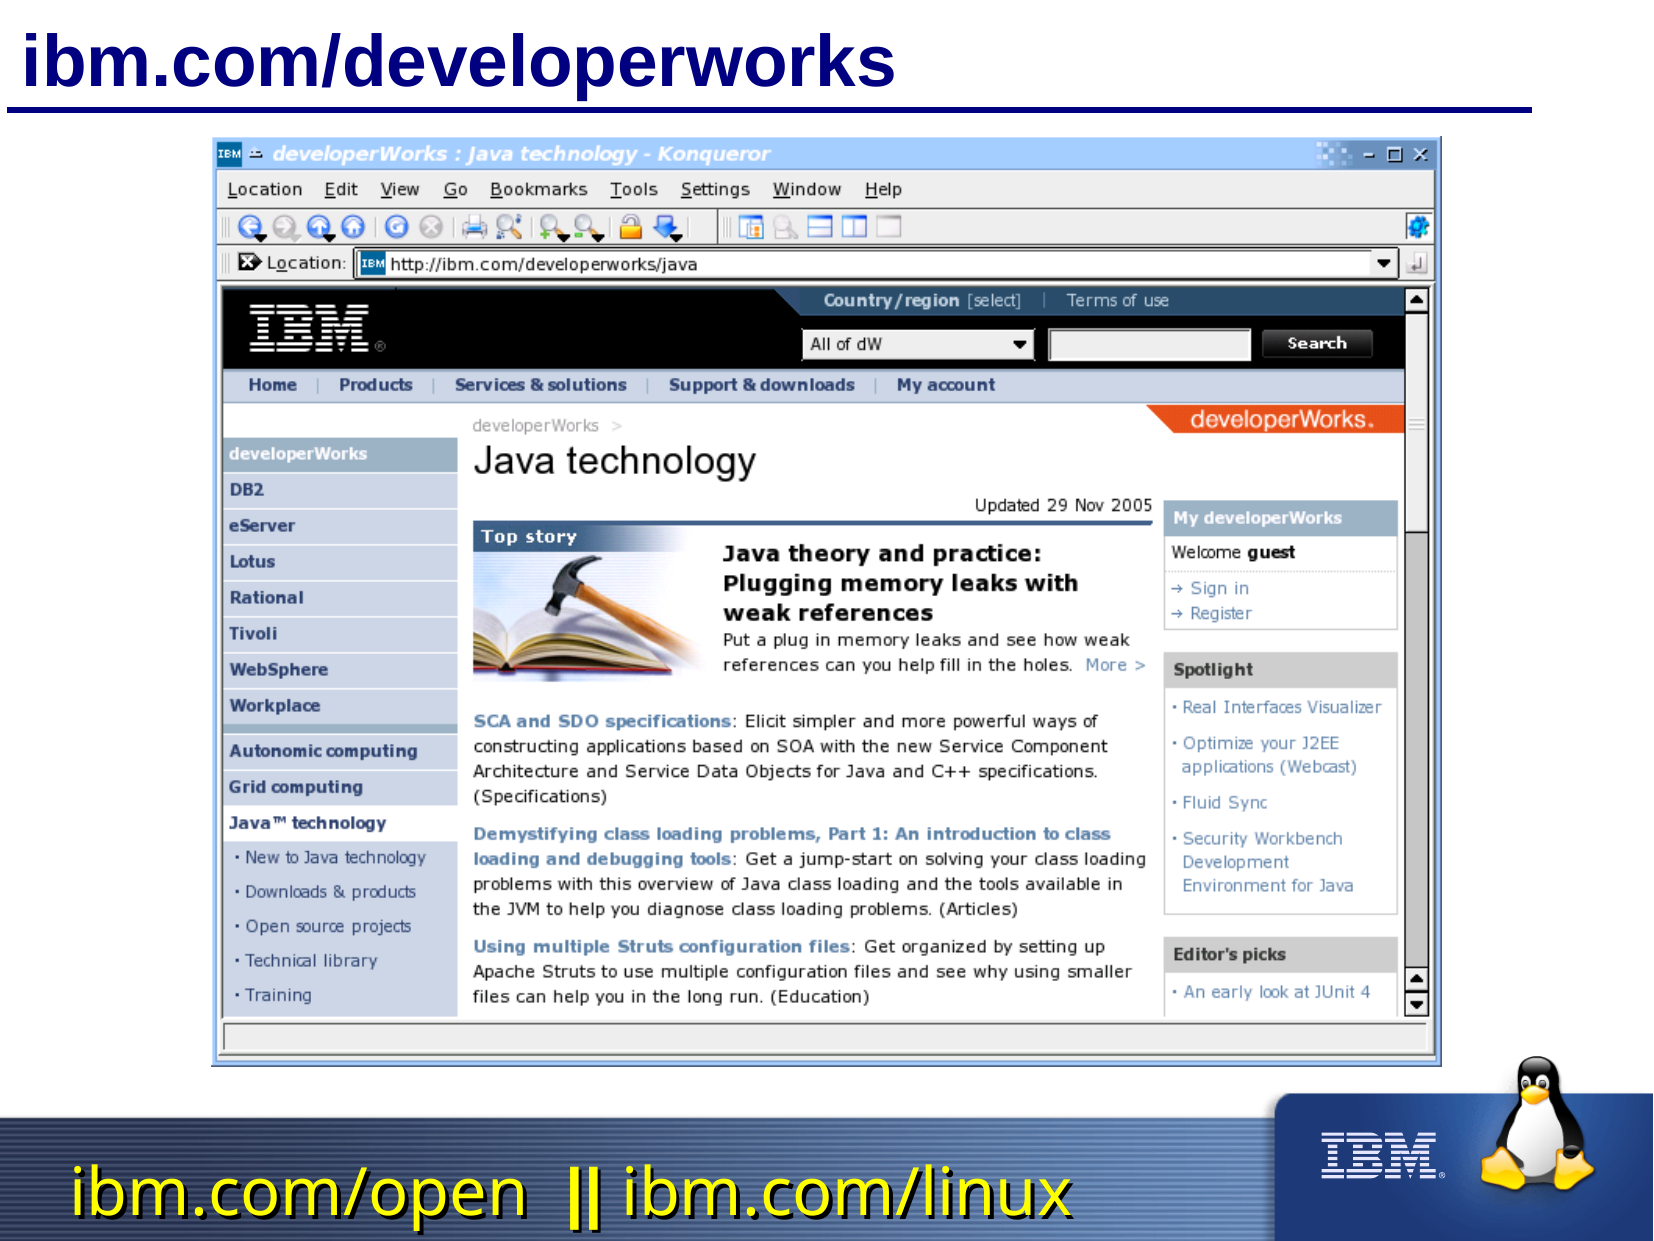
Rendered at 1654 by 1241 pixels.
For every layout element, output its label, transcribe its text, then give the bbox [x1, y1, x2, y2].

text_box ibm.com/developerworks [21, 14, 1640, 127]
picture [0, 136, 1653, 1241]
